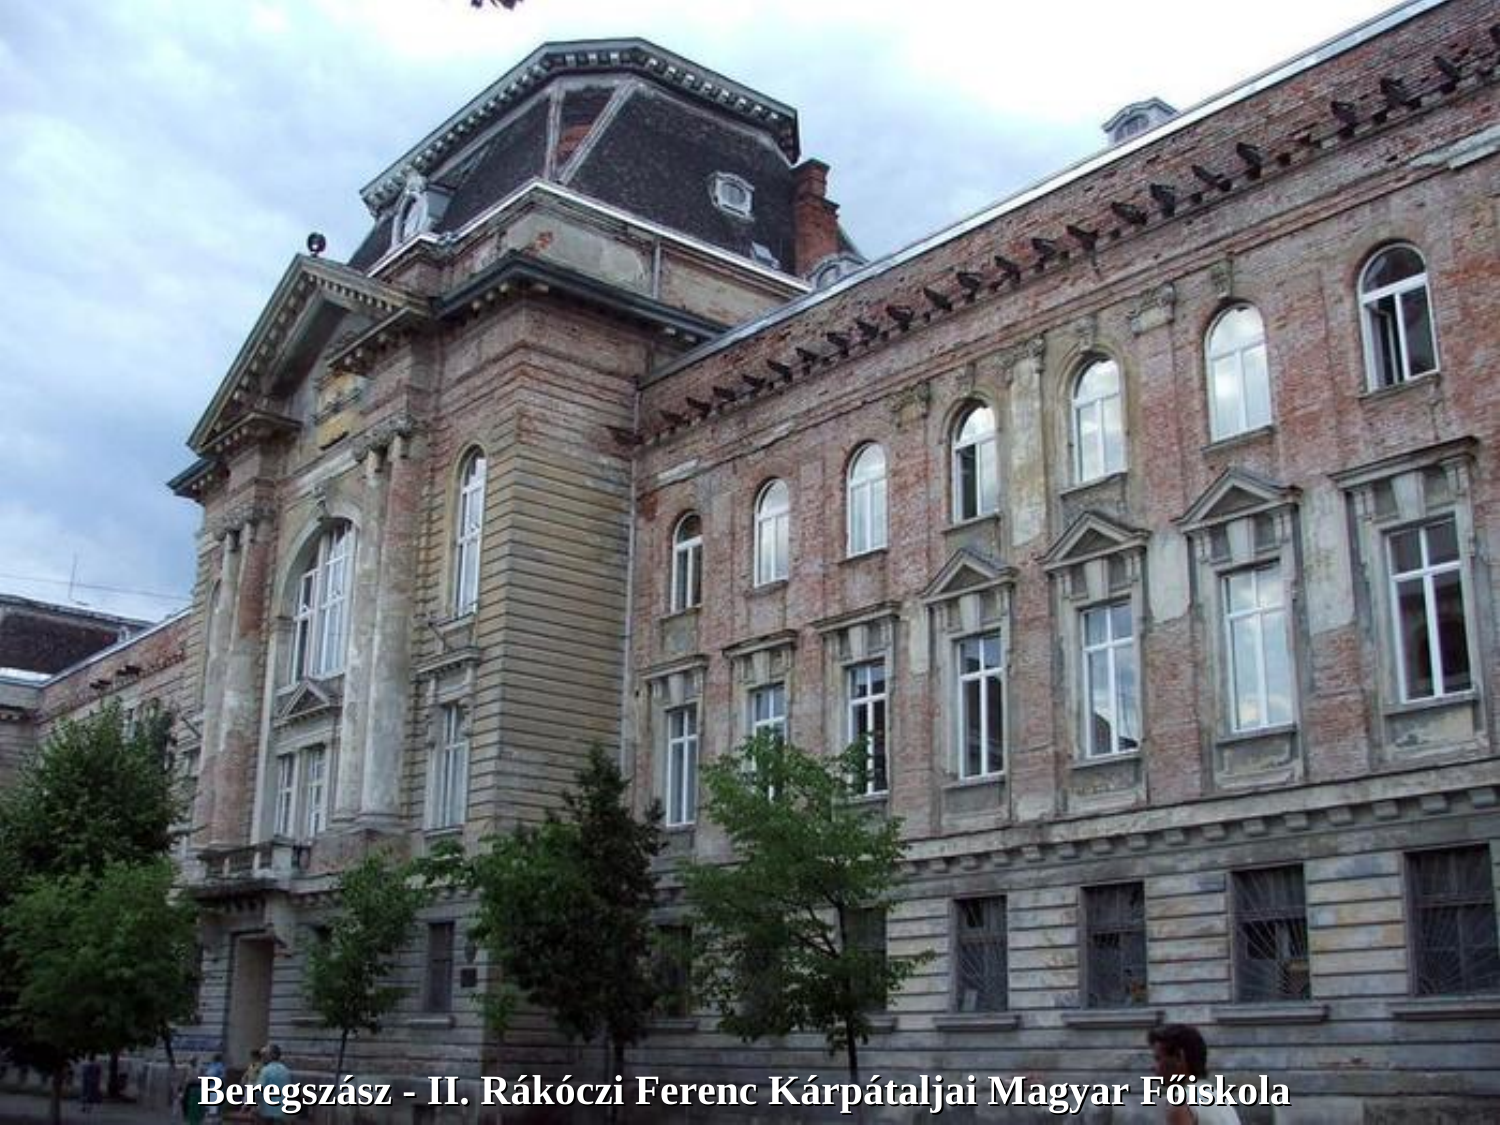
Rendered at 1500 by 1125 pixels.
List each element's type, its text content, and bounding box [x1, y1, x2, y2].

title Beregszász - II. Rákóczi Ferenc Kárpátaljai Magyar Főiskola [0, 1050, 1500, 1125]
picture [0, 0, 1500, 1050]
